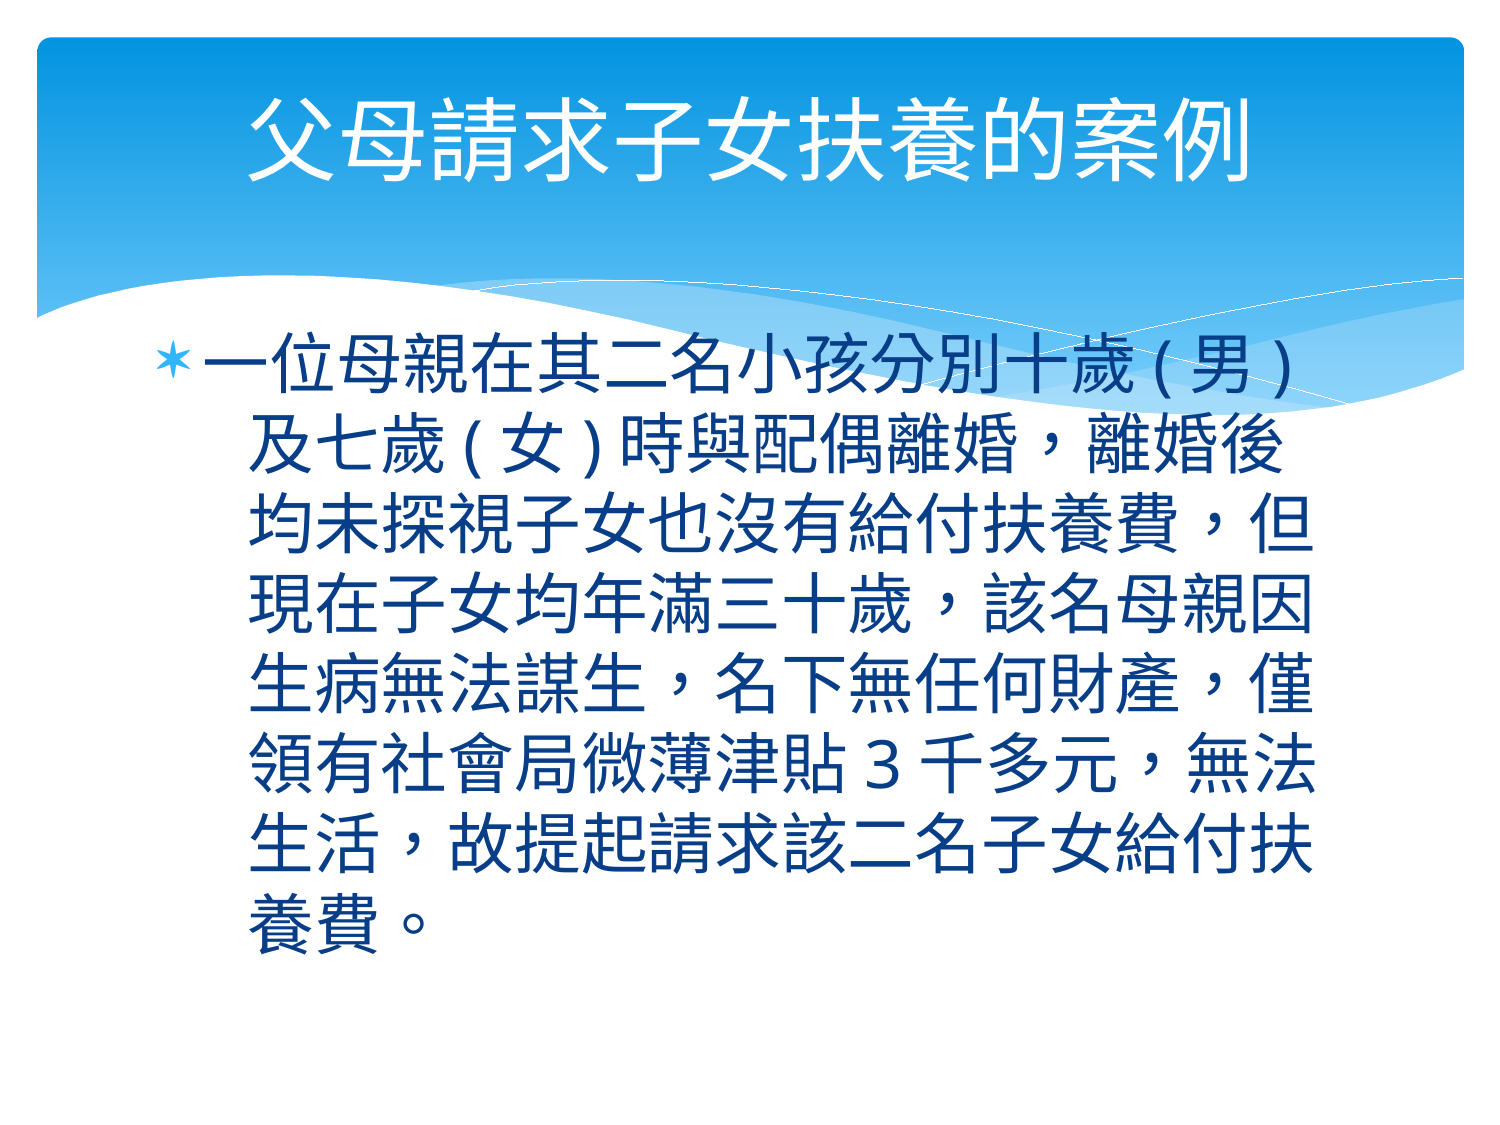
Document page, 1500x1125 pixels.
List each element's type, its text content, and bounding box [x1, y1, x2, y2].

title 父母請求子女扶養的案例 [75, 55, 1426, 221]
list 一位母親在其二名小孩分別十歲(男)及七歲(女)時與配偶離婚，離婚後均未探視子女也沒有給付扶養費，但現在子女均年滿三十歲，該名母親因生病無法謀生，名下無任何財產，僅領有社會局微薄津貼3千多元，無法生活，故提起請求該二名子女給付扶養費。 [142, 314, 1359, 1006]
